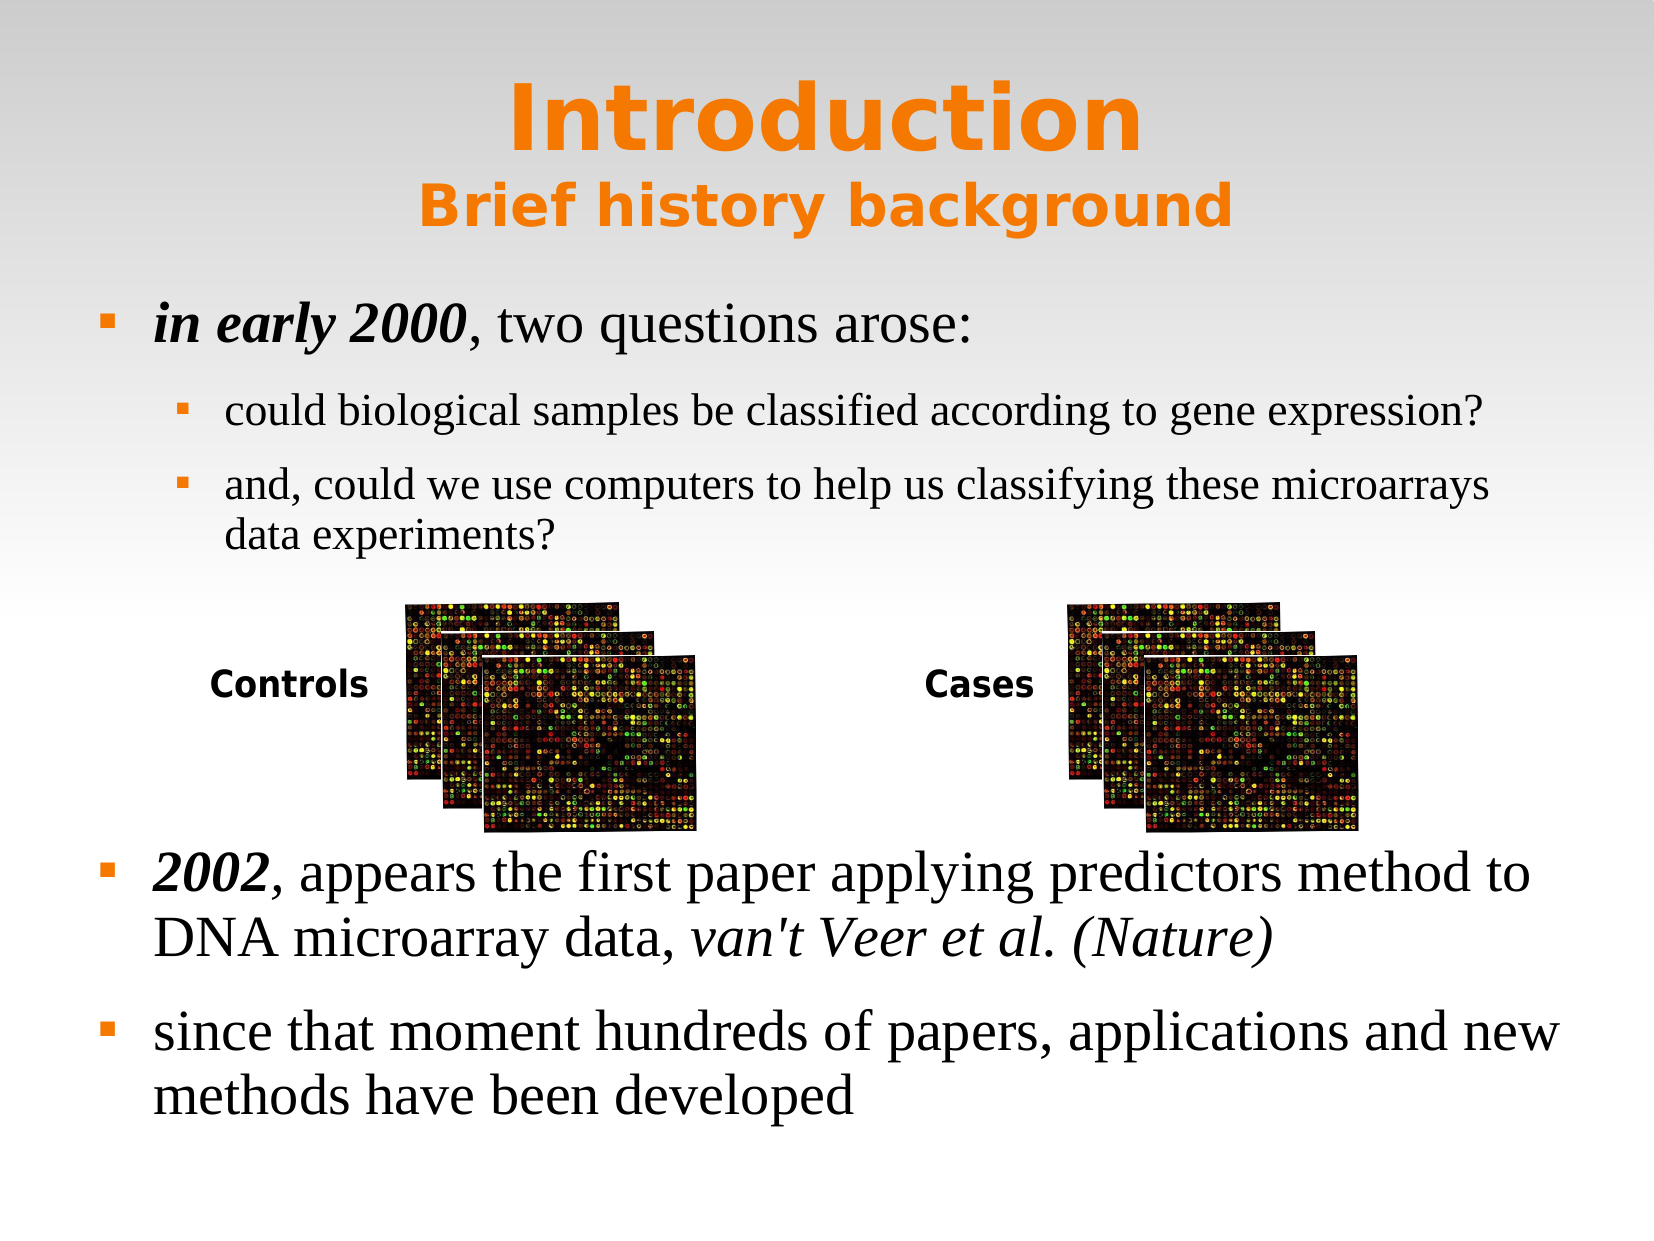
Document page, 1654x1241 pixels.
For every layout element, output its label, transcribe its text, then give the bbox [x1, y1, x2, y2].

text_box Controls [194, 655, 385, 714]
picture [405, 602, 697, 833]
title Introduction Brief history background [82, 49, 1571, 257]
picture [1067, 602, 1359, 833]
list in early 2000, two questions arose: could biological samples be classified according to gene expression? and, could we use computers to help us classifying these microarrays data experiments? [82, 290, 1571, 680]
text_box Cases [909, 655, 1050, 714]
list 2002, appears the first paper applying predictors method to DNA microarray data, van't Veer et al. (Nature) since that moment hundreds of papers, applications and new methods have been developed [82, 839, 1571, 1229]
